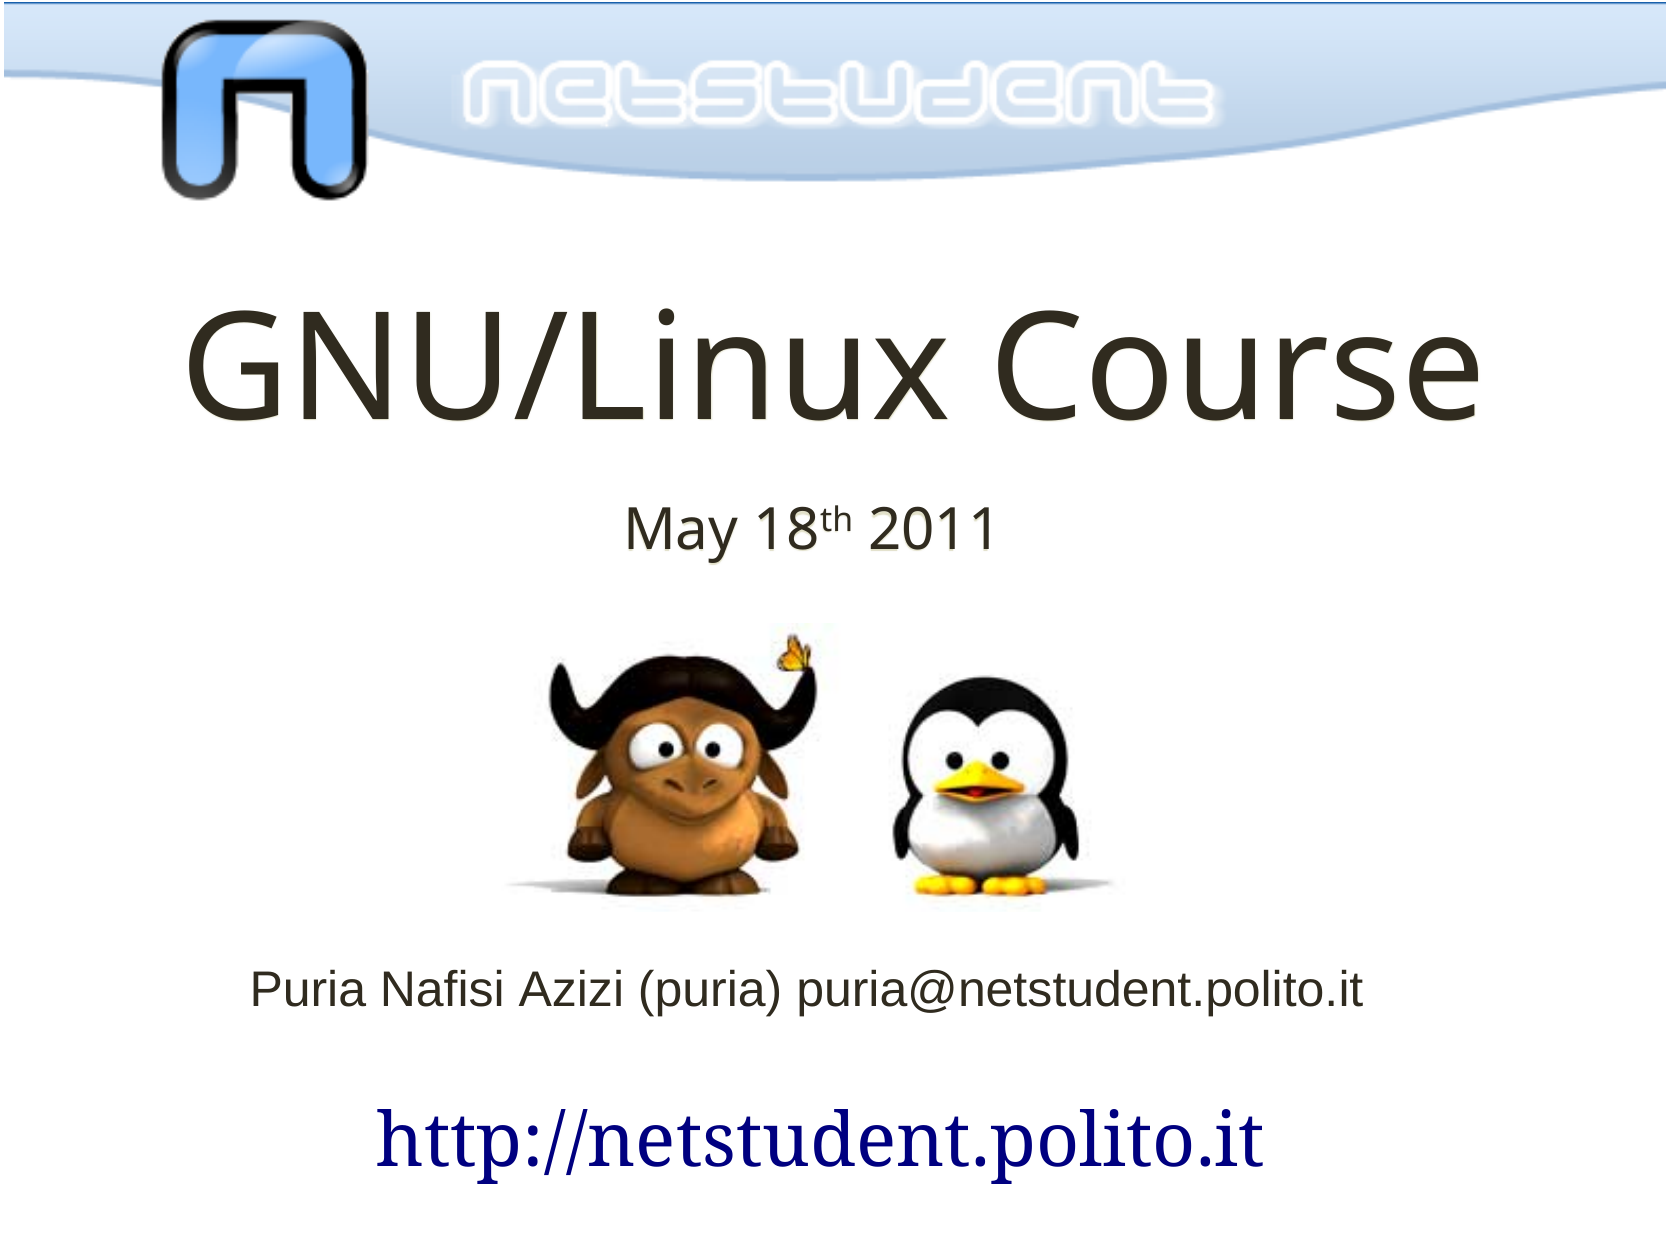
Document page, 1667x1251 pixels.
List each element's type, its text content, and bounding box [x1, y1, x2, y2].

picture [0, 0, 1667, 1251]
text_box Puria Nafisi Azizi (puria) puria@netstudent.polito.it [234, 953, 1379, 1025]
text_box http://netstudent.polito.it [361, 1079, 1274, 1251]
list May 18th 2011 [136, 481, 1489, 643]
title GNU/Linux Course [157, 258, 1510, 459]
